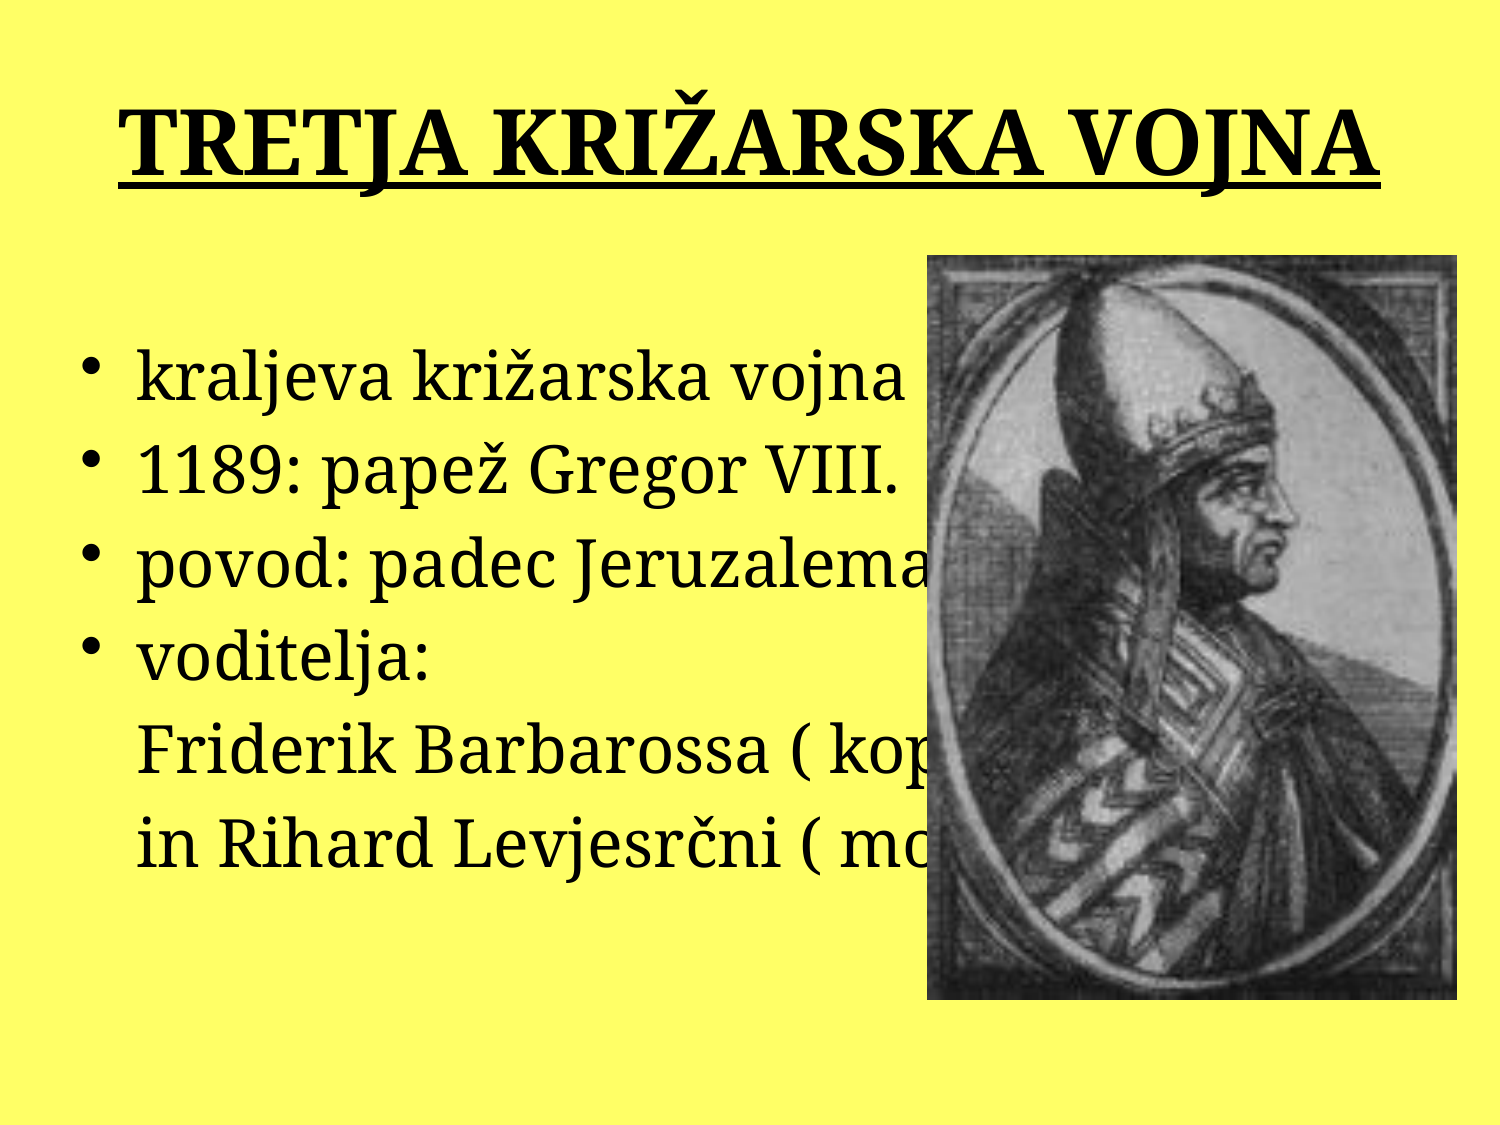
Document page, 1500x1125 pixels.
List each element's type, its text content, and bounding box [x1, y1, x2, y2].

picture [927, 255, 1457, 1000]
title TRETJA KRIŽARSKA VOJNA [75, 45, 1425, 233]
list kraljeva križarska vojna 1189: papež Gregor VIII. povod: padec Jeruzalema voditelja: Friderik Barbarossa ( kopno ) in Rihard Levjesrčni ( morje ) [64, 326, 1415, 1069]
